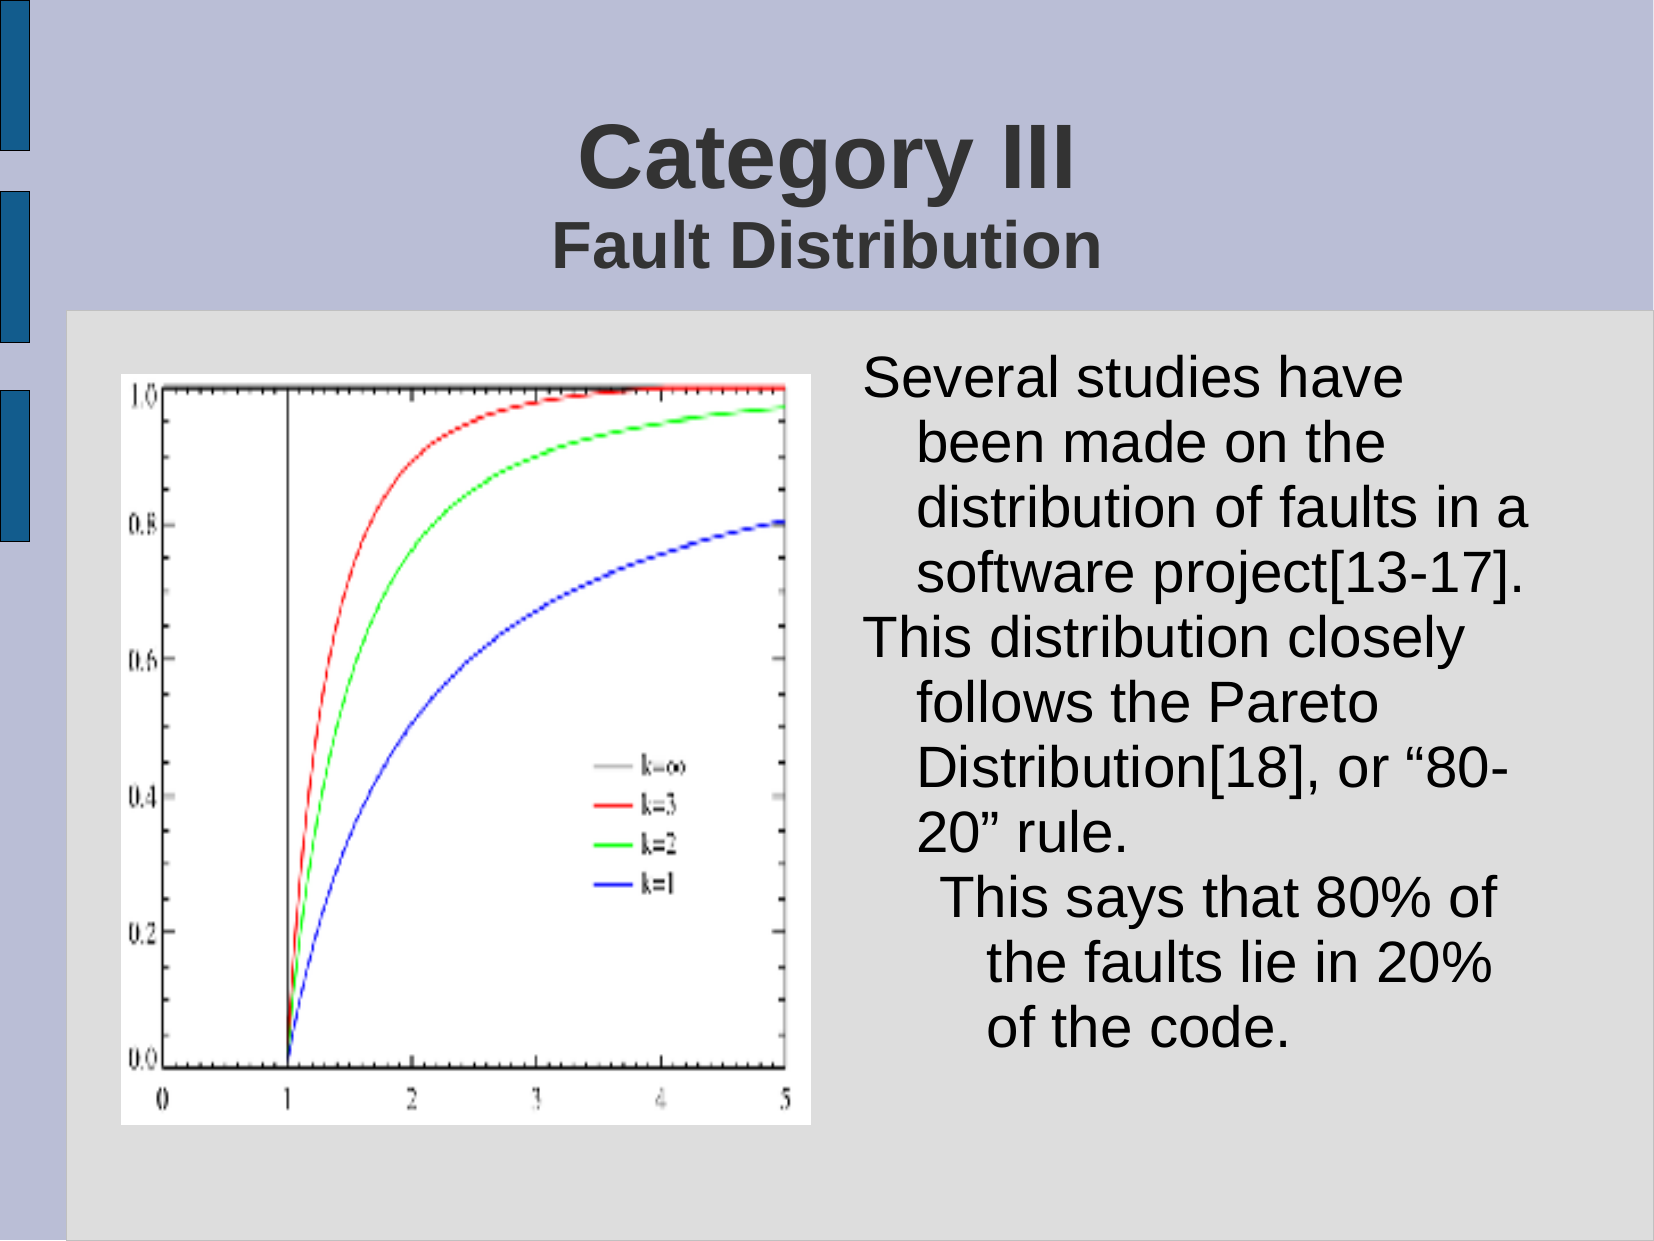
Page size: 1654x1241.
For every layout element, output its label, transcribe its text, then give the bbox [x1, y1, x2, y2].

title Category III Fault Distribution [121, 91, 1534, 299]
picture [121, 374, 811, 1126]
list Several studies have been made on the distribution of faults in a software project[13-17]. This distribution closely follows the Pareto Distribution[18], or “80-20” rule. This says that 80% of the faults lie in 20% of the code. [845, 344, 1535, 1127]
